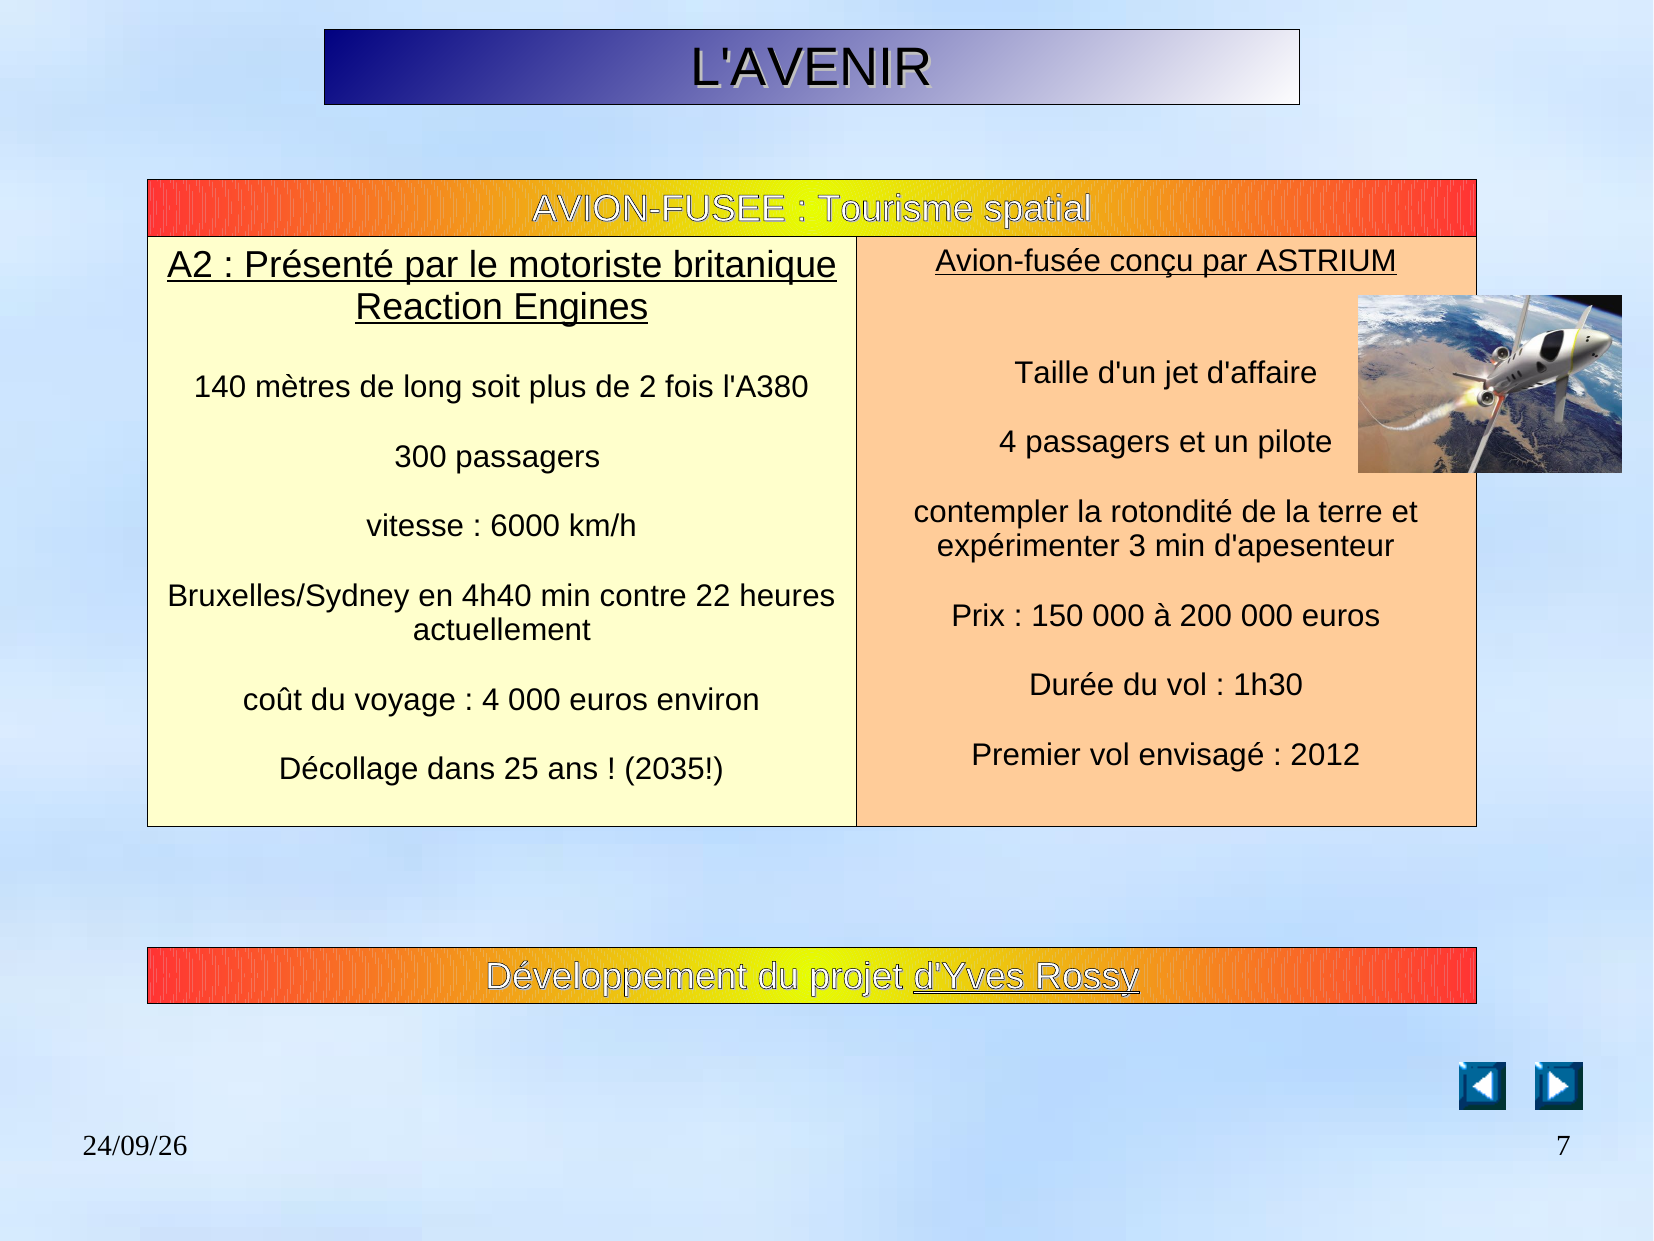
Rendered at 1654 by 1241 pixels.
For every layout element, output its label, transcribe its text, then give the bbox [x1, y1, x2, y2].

text_box A2 : Présenté par le motoriste britanique Reaction Engines 140 mètres de long soit plus de 2 fois l'A380 300 passagers vitesse : 6000 km/h Bruxelles/Sydney en 4h40 min contre 22 heures actuellement coût du voyage : 4 000 euros environ Décollage dans 25 ans ! (2035!) [147, 236, 856, 827]
text_box Développement du projet d'Yves Rossy [147, 947, 1477, 1004]
text_box Avion-fusée conçu par ASTRIUM Taille d'un jet d'affaire 4 passagers et un pilote contempler la rotondité de la terre et expérimenter 3 min d'apesenteur Prix : 150 000 à 200 000 euros Durée du vol : 1h30 Premier vol envisagé : 2012 [856, 236, 1477, 827]
text_box L'AVENIR [324, 29, 1300, 105]
picture [0, 0, 1654, 1241]
text_box AVION-FUSEE : Tourisme spatial [147, 179, 1477, 236]
